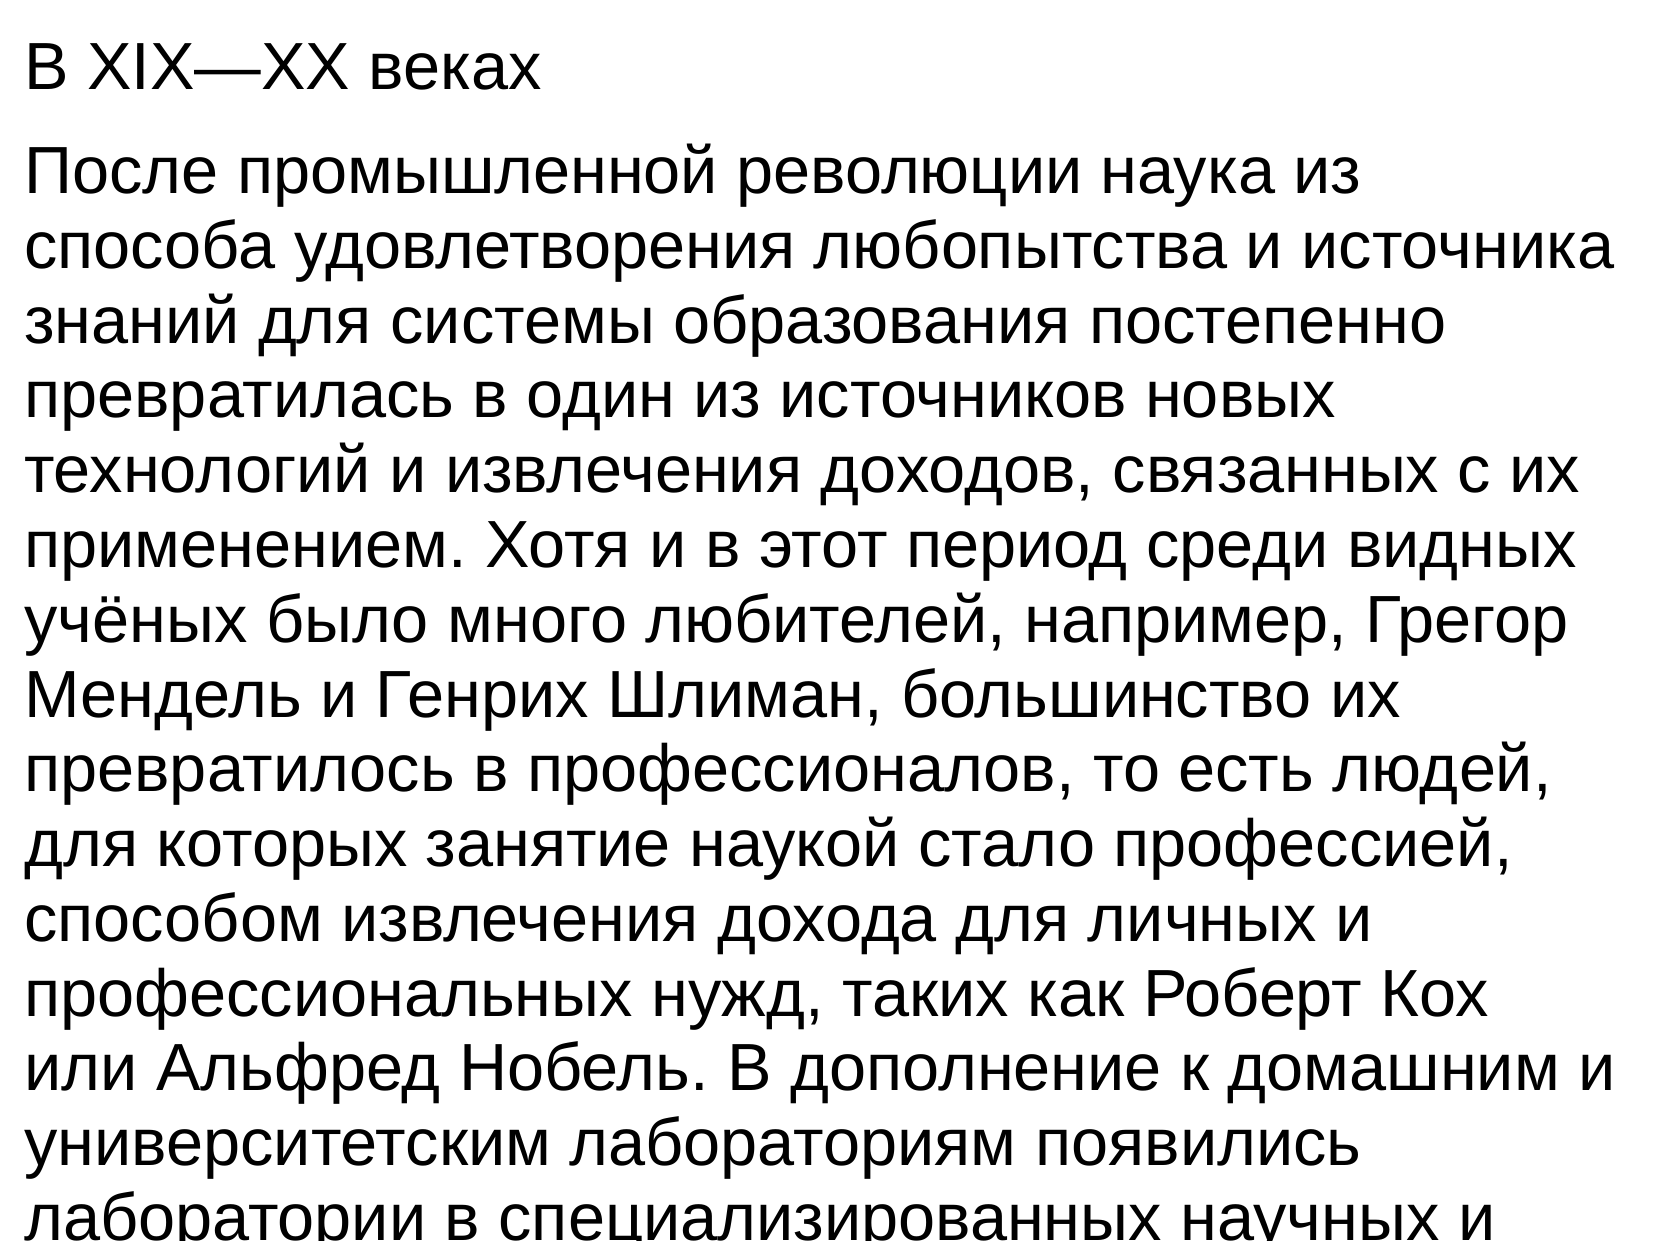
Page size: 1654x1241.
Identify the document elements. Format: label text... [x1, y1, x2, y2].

list В XIX—XX веках После промышленной революции наука из способа удовлетворения любопытства и источника знаний для системы образования постепенно превратилась в один из источников новых технологий и извлечения доходов, связанных с их применением. Хотя и в этот период среди видных учёных было много любителей, например, Грегор Мендель и Генрих Шлиман, большинство их превратилось в профессионалов, то есть людей, для которых занятие наукой стало профессией, способом извлечения дохода для личных и профессиональных нужд, таких как Роберт Кох или Альфред Нобель. В дополнение к домашним и университетским лабораториям появились лаборатории в специализированных научных и промышленных институтах, которые требовали все больше кадров. Если учёные-теоретики, такие как Альберт Эйнштейн, ещё могли работать одни, а Мари Кюри и Эрнест Резерфорд — обходиться немногочисленными помощниками, такие проекты, как создание атомной бомбы или расшифровка генома человека, требовали участия тысяч людей, организации сложной системы их взаимодействия и разветвленной иерархической структуры. [24, 28, 1619, 1241]
